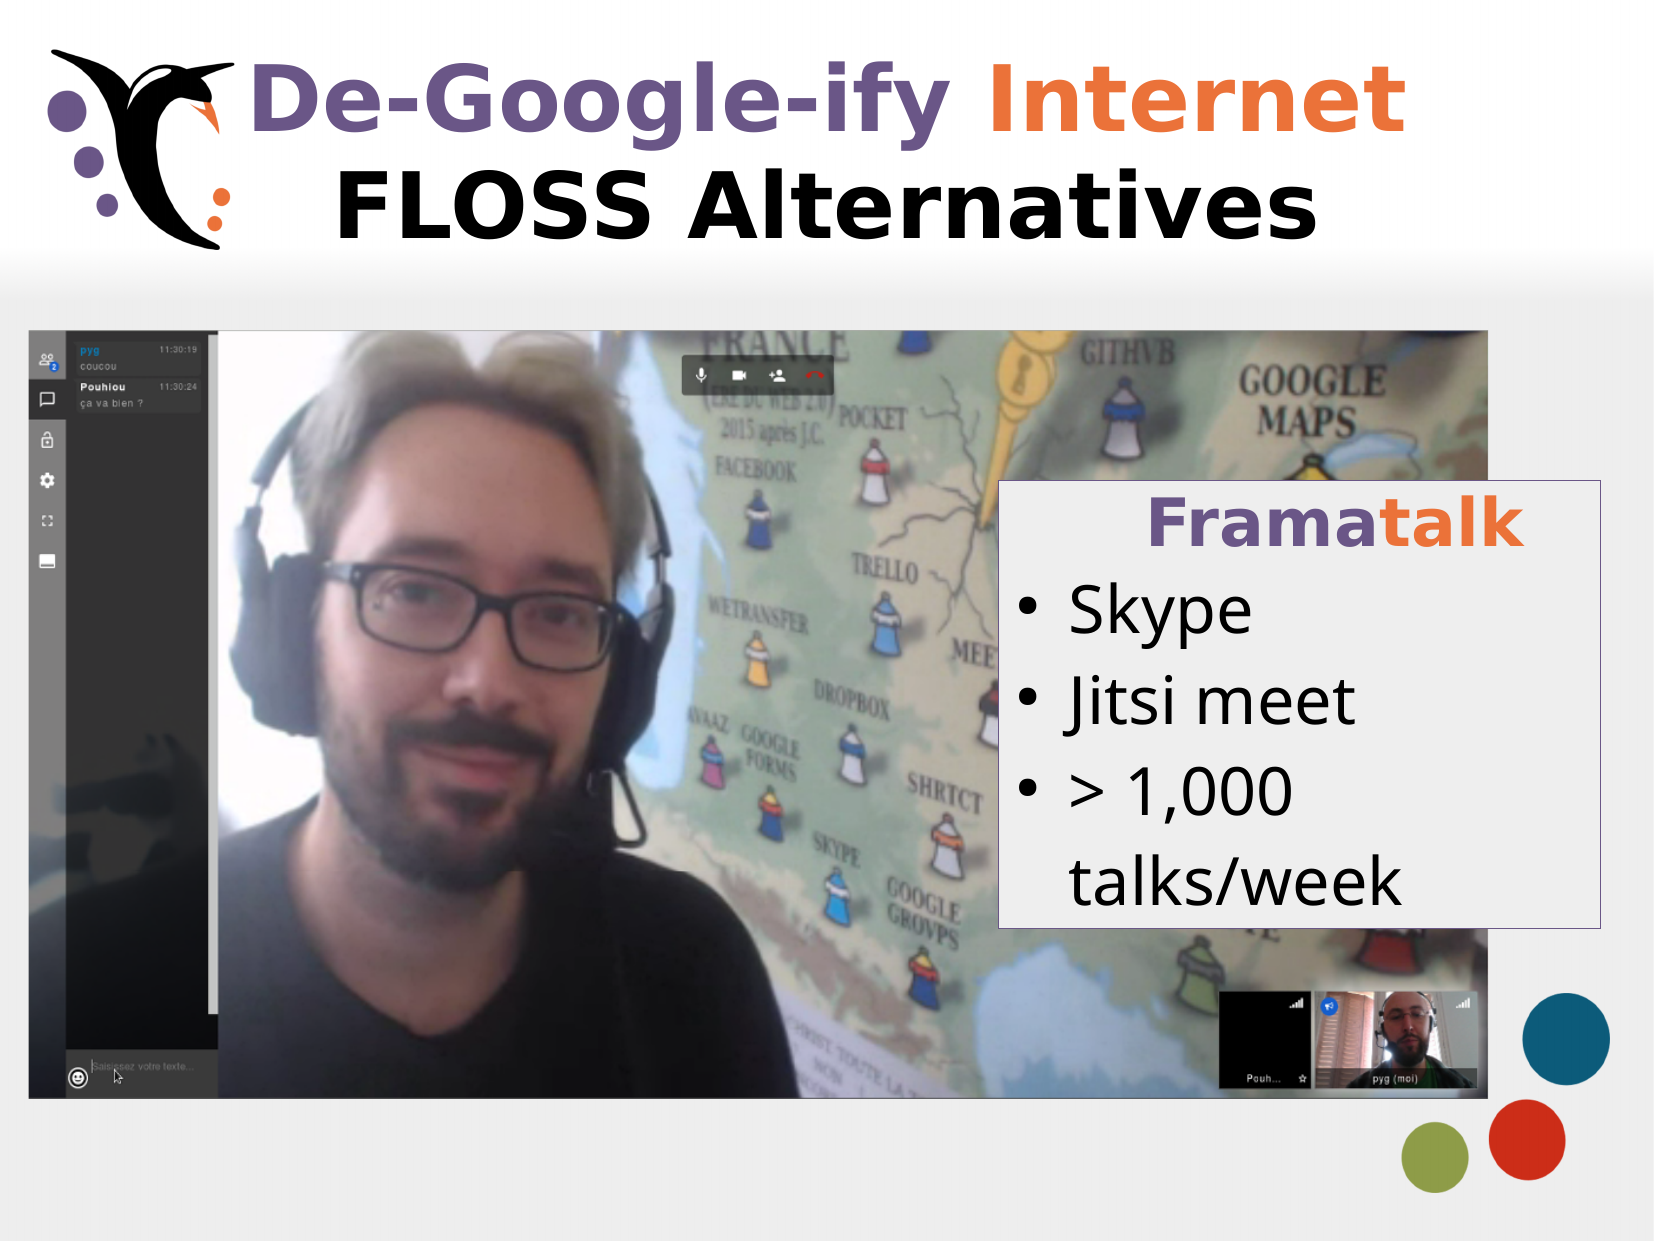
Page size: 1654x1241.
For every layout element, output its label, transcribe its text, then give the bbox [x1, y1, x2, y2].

list Framatalk Skype Jitsi meet > 1,000 talks/week [998, 480, 1601, 929]
picture [0, 0, 1654, 1241]
title De-Google-ify Internet FLOSS Alternatives [82, 45, 1571, 261]
